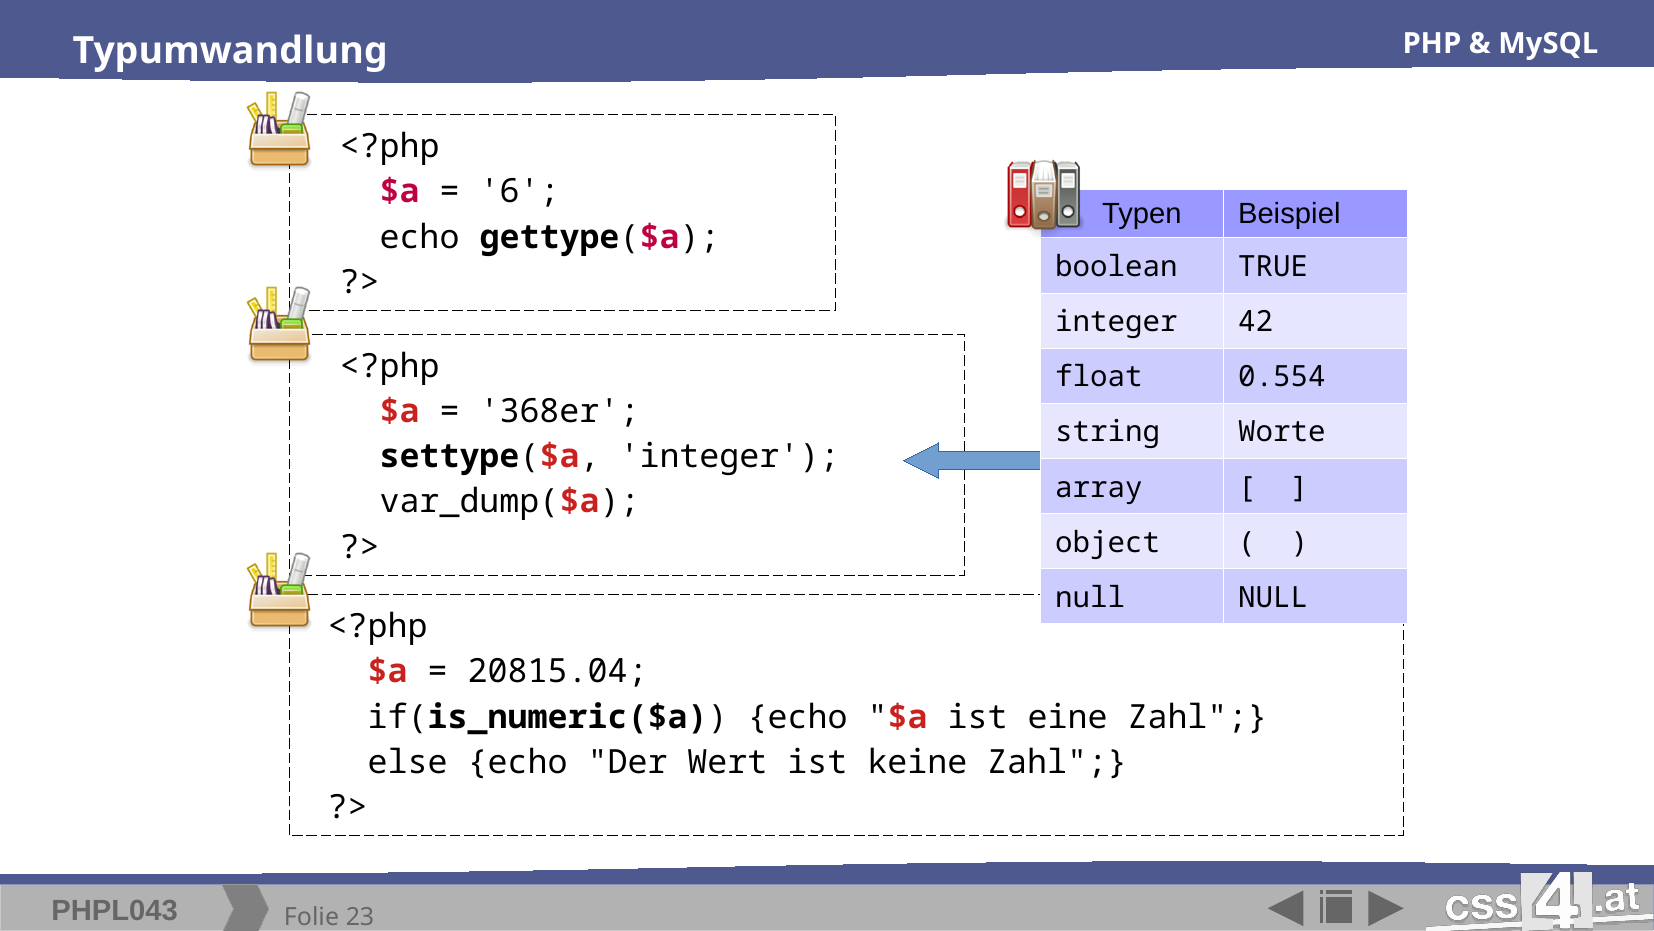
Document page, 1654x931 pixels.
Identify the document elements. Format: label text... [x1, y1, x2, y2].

text_box [0, 861, 1654, 931]
text_box Typumwandlung [57, 16, 469, 69]
text_box [0, 0, 1654, 83]
table_cell integer [1041, 294, 1223, 348]
table_cell NULL [1224, 569, 1407, 623]
table_cell float [1041, 349, 1223, 403]
table_cell TRUE [1224, 238, 1407, 293]
table_cell 42 [1224, 294, 1407, 348]
text_box <?php $a = '368er'; settype($a, 'integer'); var_dump($a); ?> [289, 336, 965, 573]
picture [1426, 872, 1654, 931]
table_cell string [1041, 404, 1223, 458]
table_cell Worte [1224, 404, 1407, 458]
picture [238, 549, 322, 633]
table_cell object [1041, 514, 1223, 568]
text_box <?php $a = '6'; echo gettype($a); ?> [289, 118, 836, 308]
table_cell null [1041, 569, 1223, 623]
table_header Beispiel [1224, 190, 1407, 237]
picture [238, 283, 322, 367]
table_cell ( ) [1224, 514, 1407, 568]
picture [238, 88, 322, 172]
table_cell boolean [1041, 238, 1223, 293]
text_box [903, 442, 1040, 479]
picture [1000, 152, 1089, 242]
text_box PHPL043 [36, 886, 209, 931]
table_header Typen [1089, 190, 1223, 237]
table_cell array [1041, 459, 1223, 513]
text_box <?php $a = 20815.04; if(is_numeric($a)) {echo "$a ist eine Zahl";} else {echo "Der Wert ist keine Zahl";} ?> [289, 602, 1404, 829]
table_cell 0.554 [1224, 349, 1407, 403]
table_cell [ ] [1224, 459, 1407, 513]
text_box Folie <Foliennummer> [269, 891, 542, 931]
text_box PHP & MySQL [1387, 15, 1619, 60]
